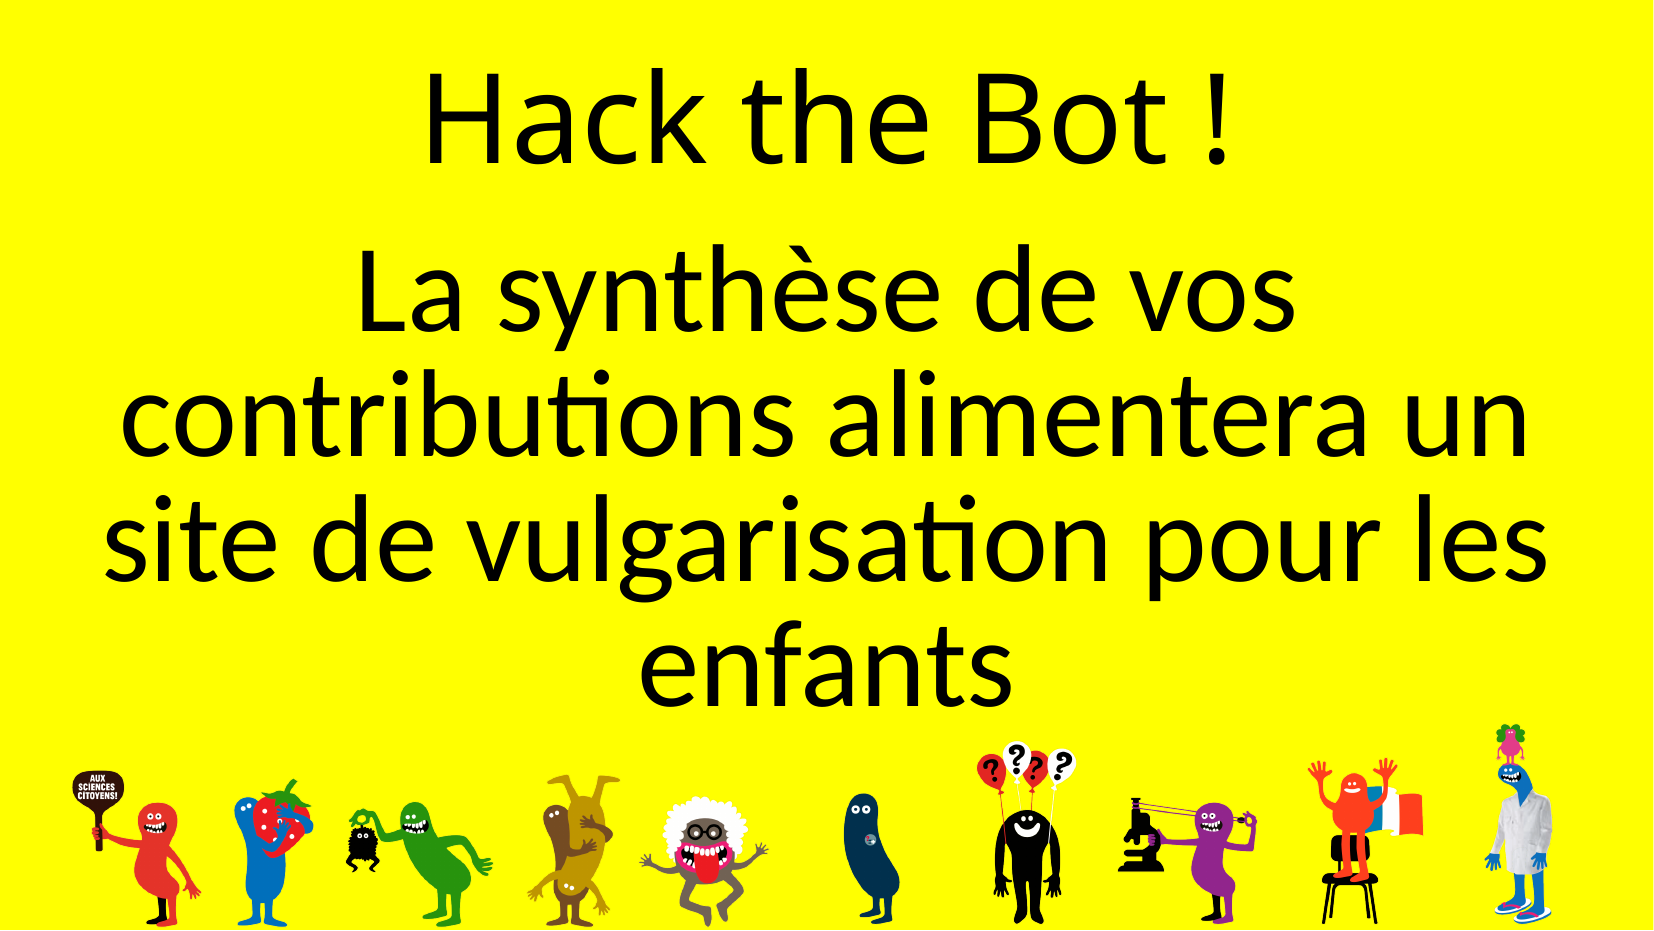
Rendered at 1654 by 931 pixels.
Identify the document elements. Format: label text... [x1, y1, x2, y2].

subtitle La synthèse de vos contributions alimentera un site de vulgarisation pour les enfants [82, 217, 1571, 758]
picture [64, 765, 778, 931]
title Hack the Bot ! [82, 28, 1571, 201]
picture [807, 721, 1589, 931]
